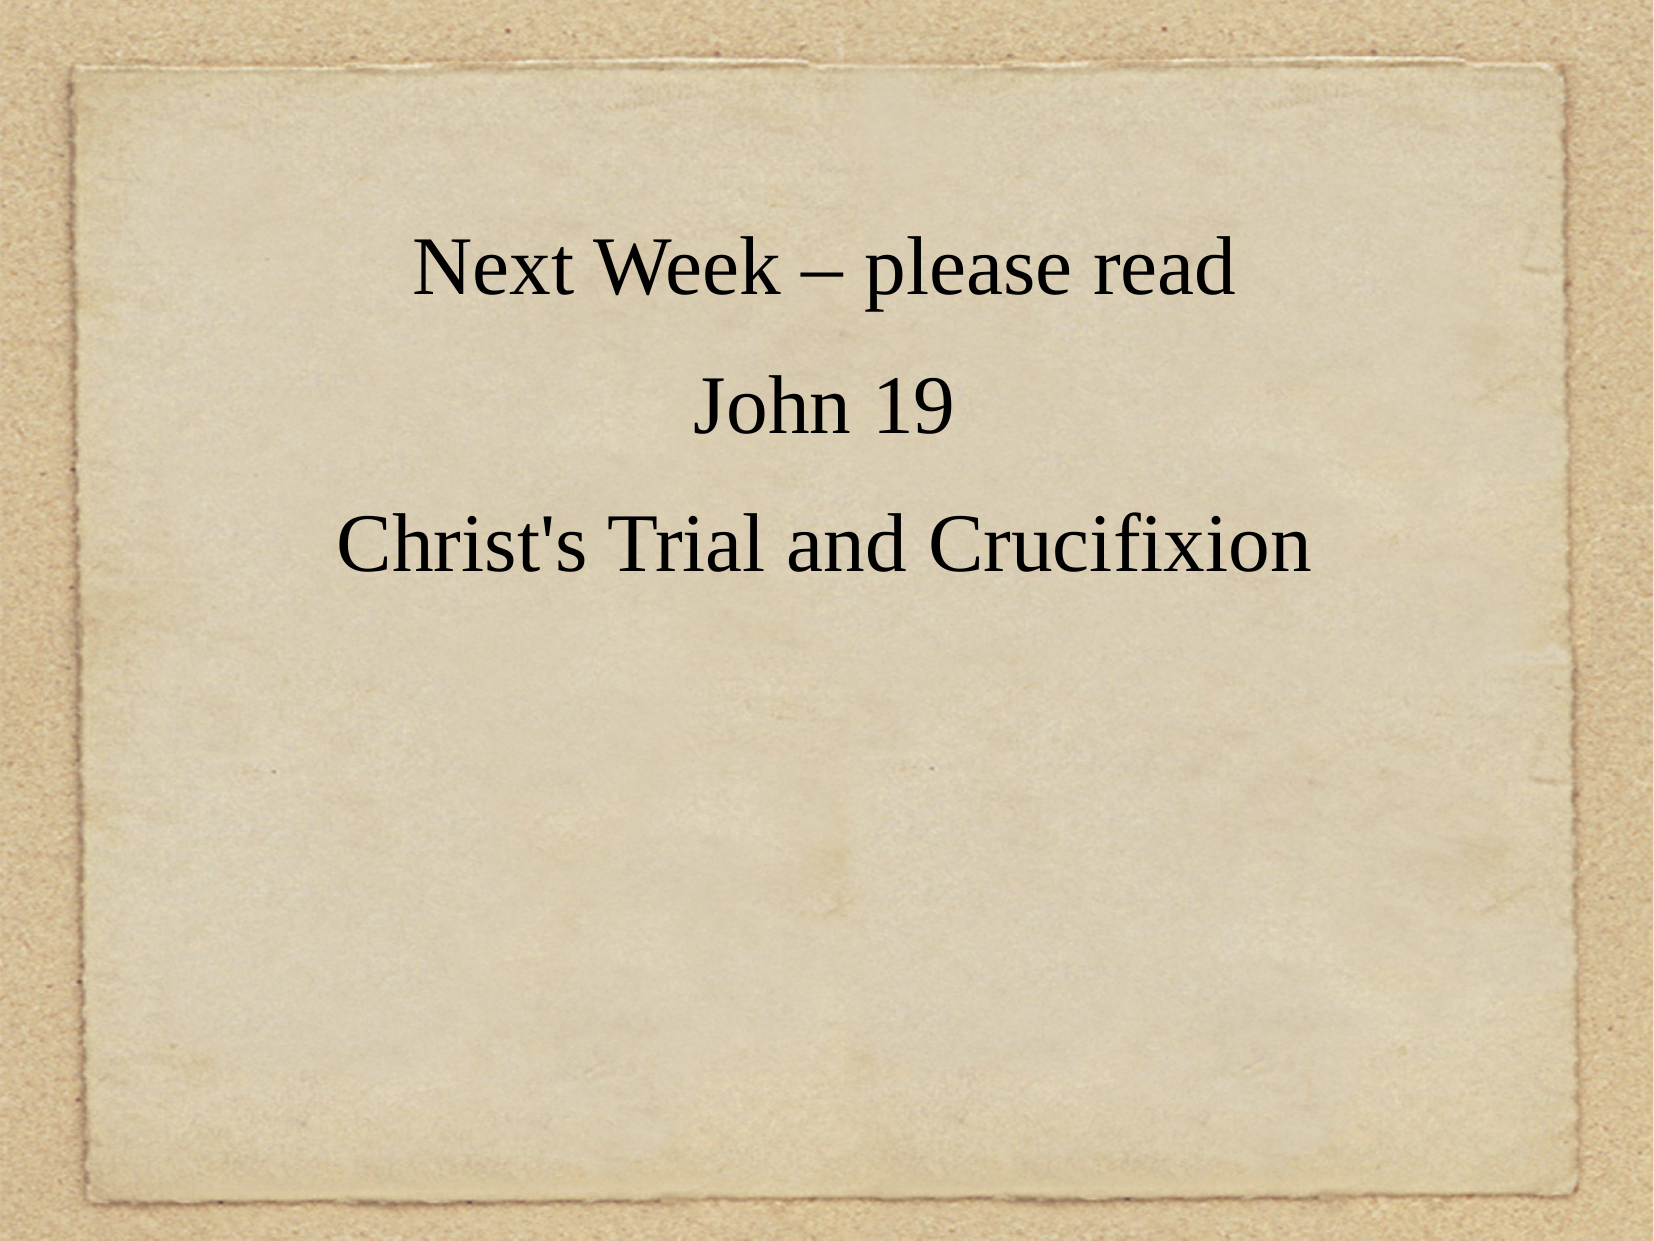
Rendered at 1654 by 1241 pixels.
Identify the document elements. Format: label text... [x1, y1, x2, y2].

text_box Next Week – please read John 19 Christ's Trial and Crucifixion [75, 75, 1576, 1201]
picture [0, 0, 1654, 1241]
